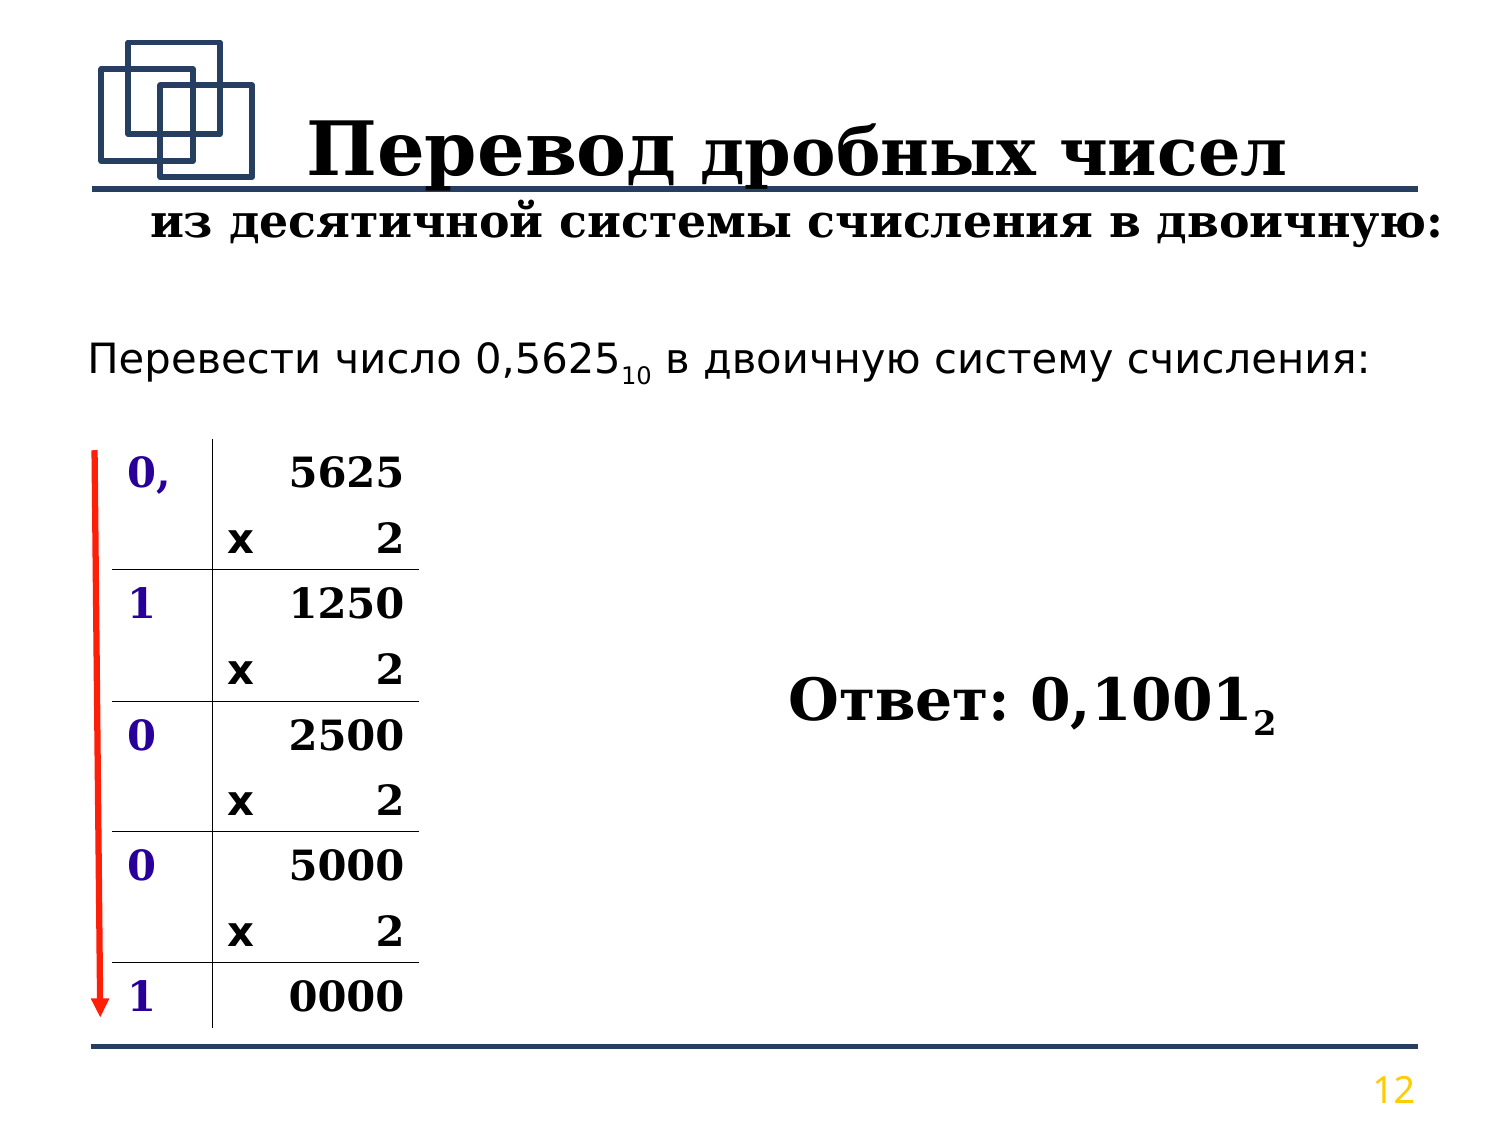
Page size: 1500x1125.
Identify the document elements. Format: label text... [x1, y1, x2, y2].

table_cell 0000 [213, 963, 419, 1028]
table_cell х [213, 504, 295, 569]
title Перевод дробных чисел из десятичной системы счисления в двоичную: [106, 49, 1489, 290]
table_cell 2500 [213, 702, 419, 766]
table_cell 0 [112, 702, 212, 831]
table_cell 2 [265, 897, 419, 962]
table_cell 2 [265, 766, 419, 831]
text_box Перевести число 0,562510 в двоичную систему счисления: [59, 324, 1442, 1093]
table_cell 1 [112, 963, 212, 1028]
table_header 0, [112, 439, 212, 569]
table_cell 2 [265, 635, 419, 701]
text_box Ответ: 0,10012 [773, 654, 1459, 750]
table_cell 2 [295, 504, 419, 569]
table_cell х [213, 766, 265, 831]
table_header 5625 [213, 439, 419, 504]
table_cell х [213, 897, 265, 962]
table_cell 5000 [213, 832, 419, 897]
table_cell 1250 [213, 570, 419, 635]
table_cell 0 [112, 832, 212, 962]
table_cell х [213, 635, 265, 701]
table_cell 1 [112, 570, 212, 701]
